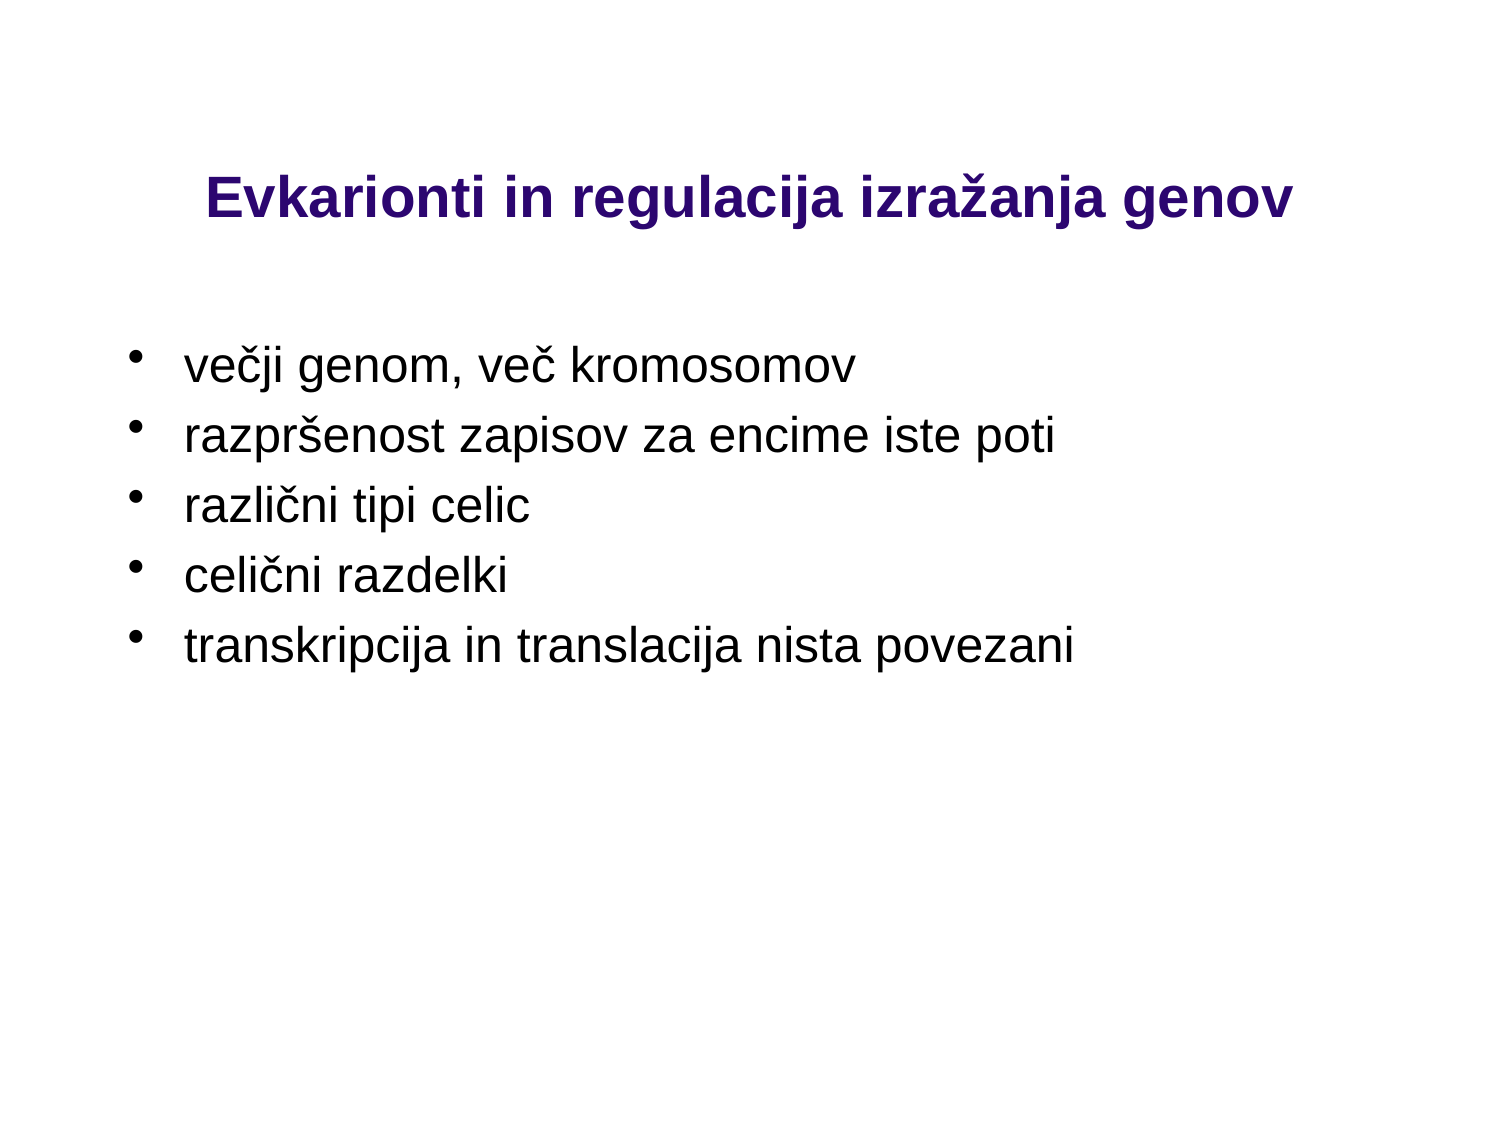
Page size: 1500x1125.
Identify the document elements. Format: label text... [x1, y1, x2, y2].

title Evkarionti in regulacija izražanja genov [112, 99, 1388, 288]
list večji genom, več kromosomov razpršenost zapisov za encime iste poti različni tipi celic celični razdelki transkripcija in translacija nista povezani [112, 324, 1388, 1000]
